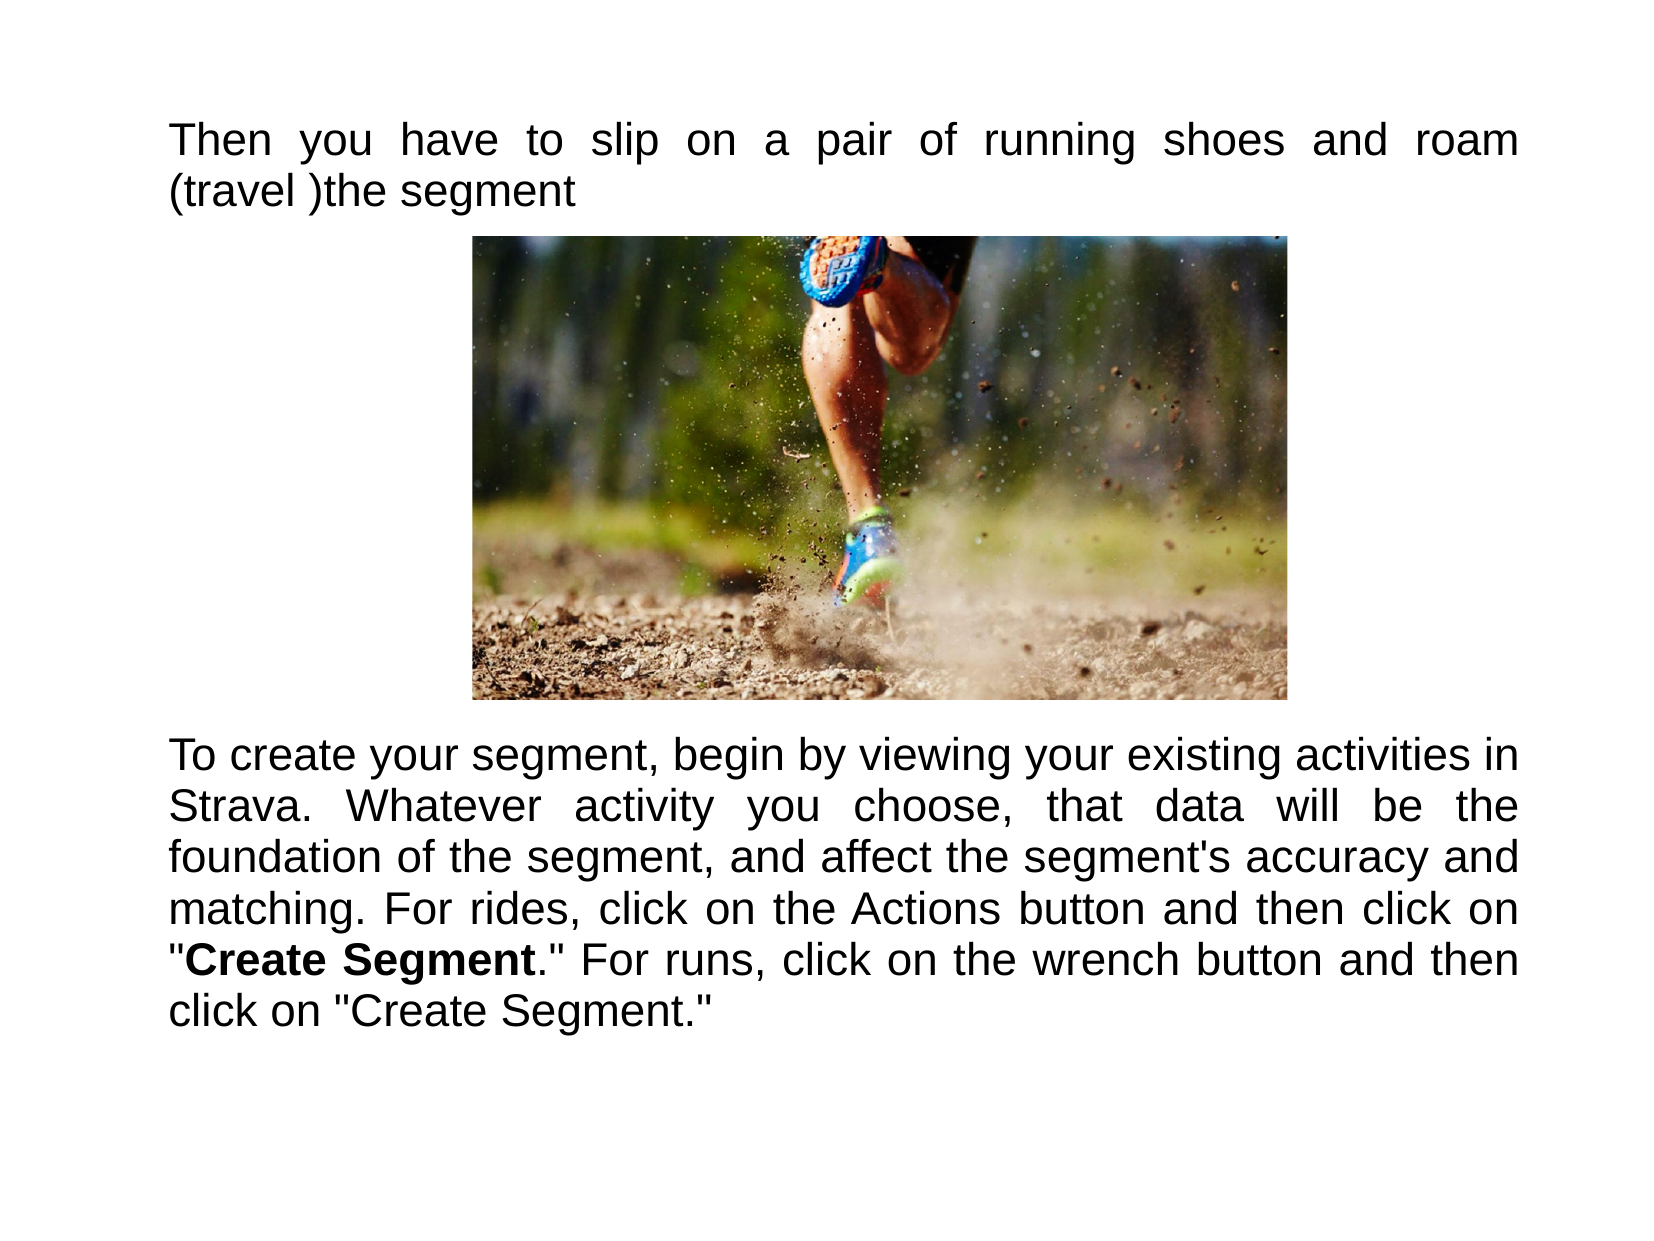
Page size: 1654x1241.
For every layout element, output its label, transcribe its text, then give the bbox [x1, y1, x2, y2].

text_box Then you have to slip on a pair of running shoes and roam (travel )the segment To create your segment, begin by viewing your existing activities in Strava. Whatever activity you choose, that data will be the foundation of the segment, and affect the segment's accuracy and matching. For rides, click on the Actions button and then click on "Create Segment." For runs, click on the wrench button and then click on "Create Segment." [153, 106, 1536, 1144]
picture [472, 236, 1288, 700]
